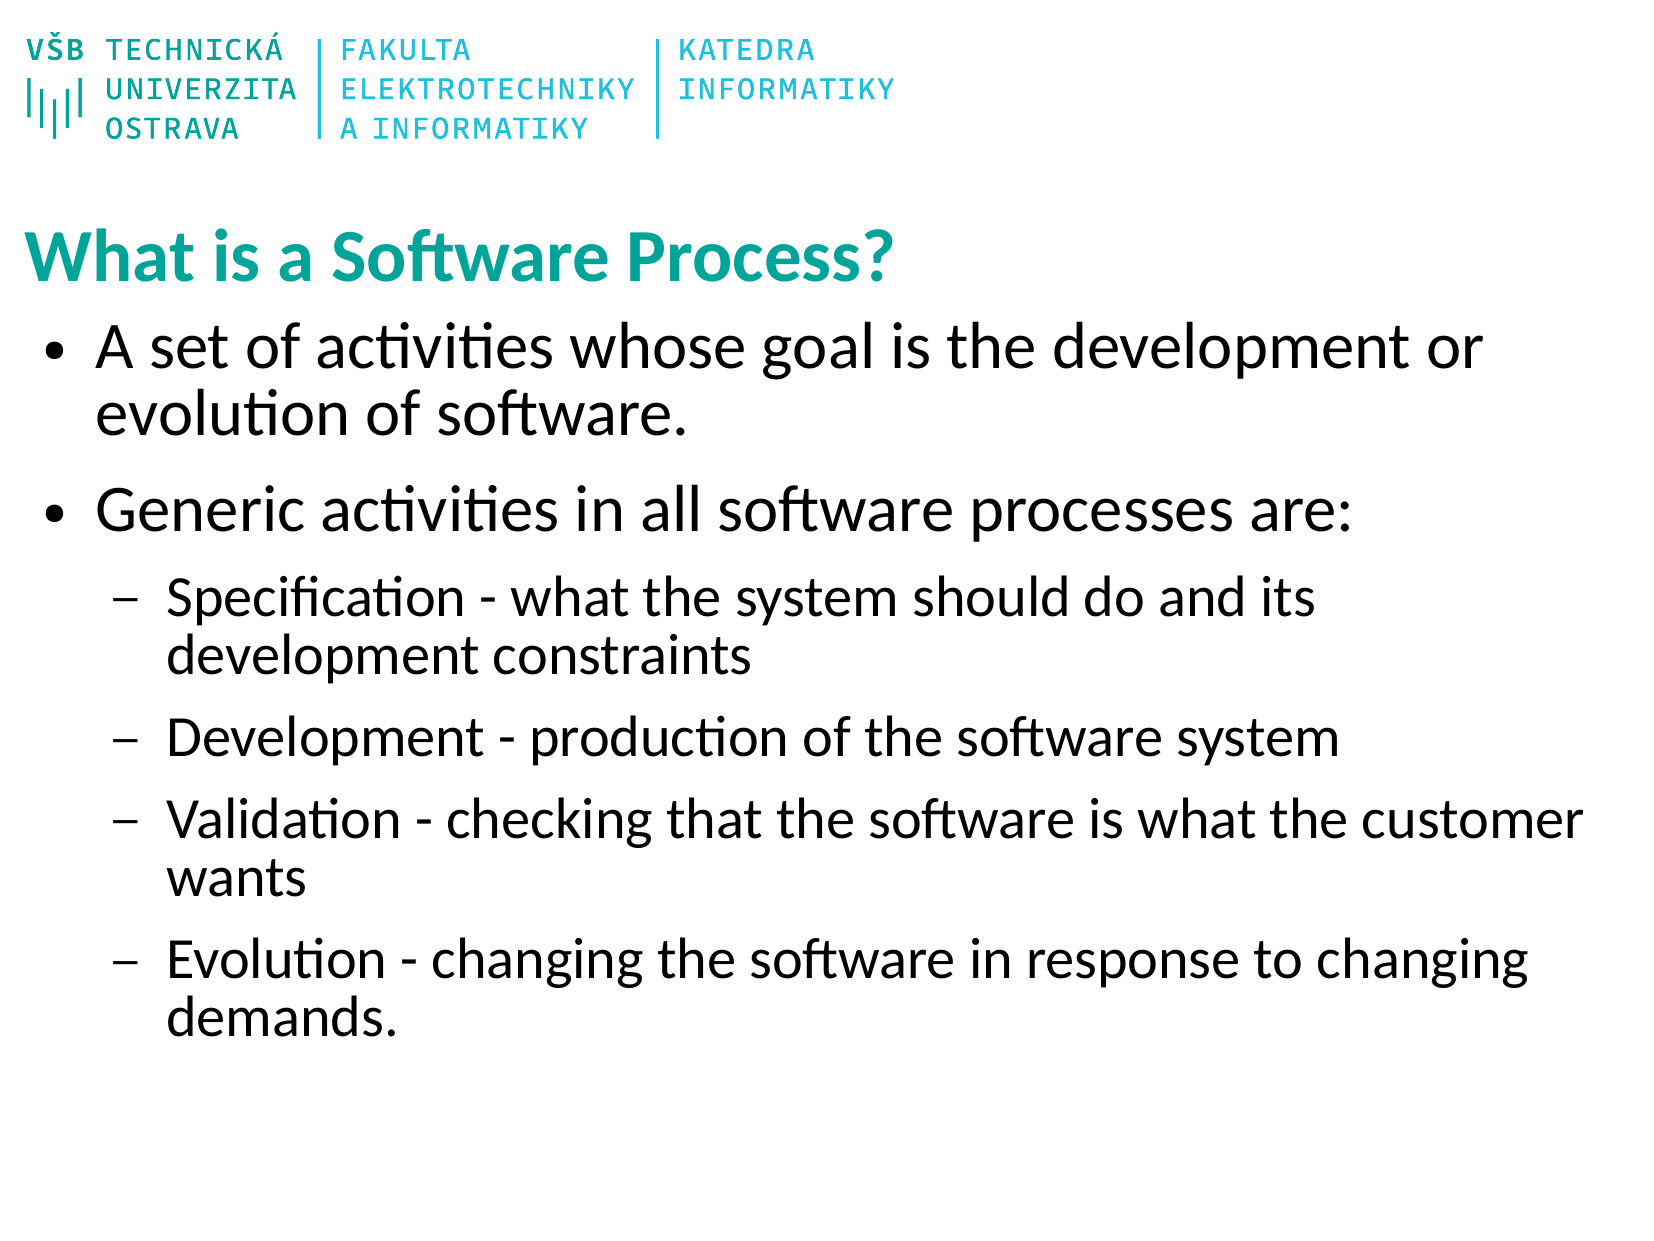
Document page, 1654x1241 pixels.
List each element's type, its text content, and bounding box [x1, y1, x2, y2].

picture [26, 31, 894, 139]
list A set of activities whose goal is the development or evolution of software. Generic activities in all software processes are: Specification - what the system should do and its development constraints Development - production of the software system Validation - checking that the software is what the customer wants Evolution - changing the software in response to changing demands. [24, 318, 1629, 1146]
title What is a Software Process? [24, 169, 1629, 301]
